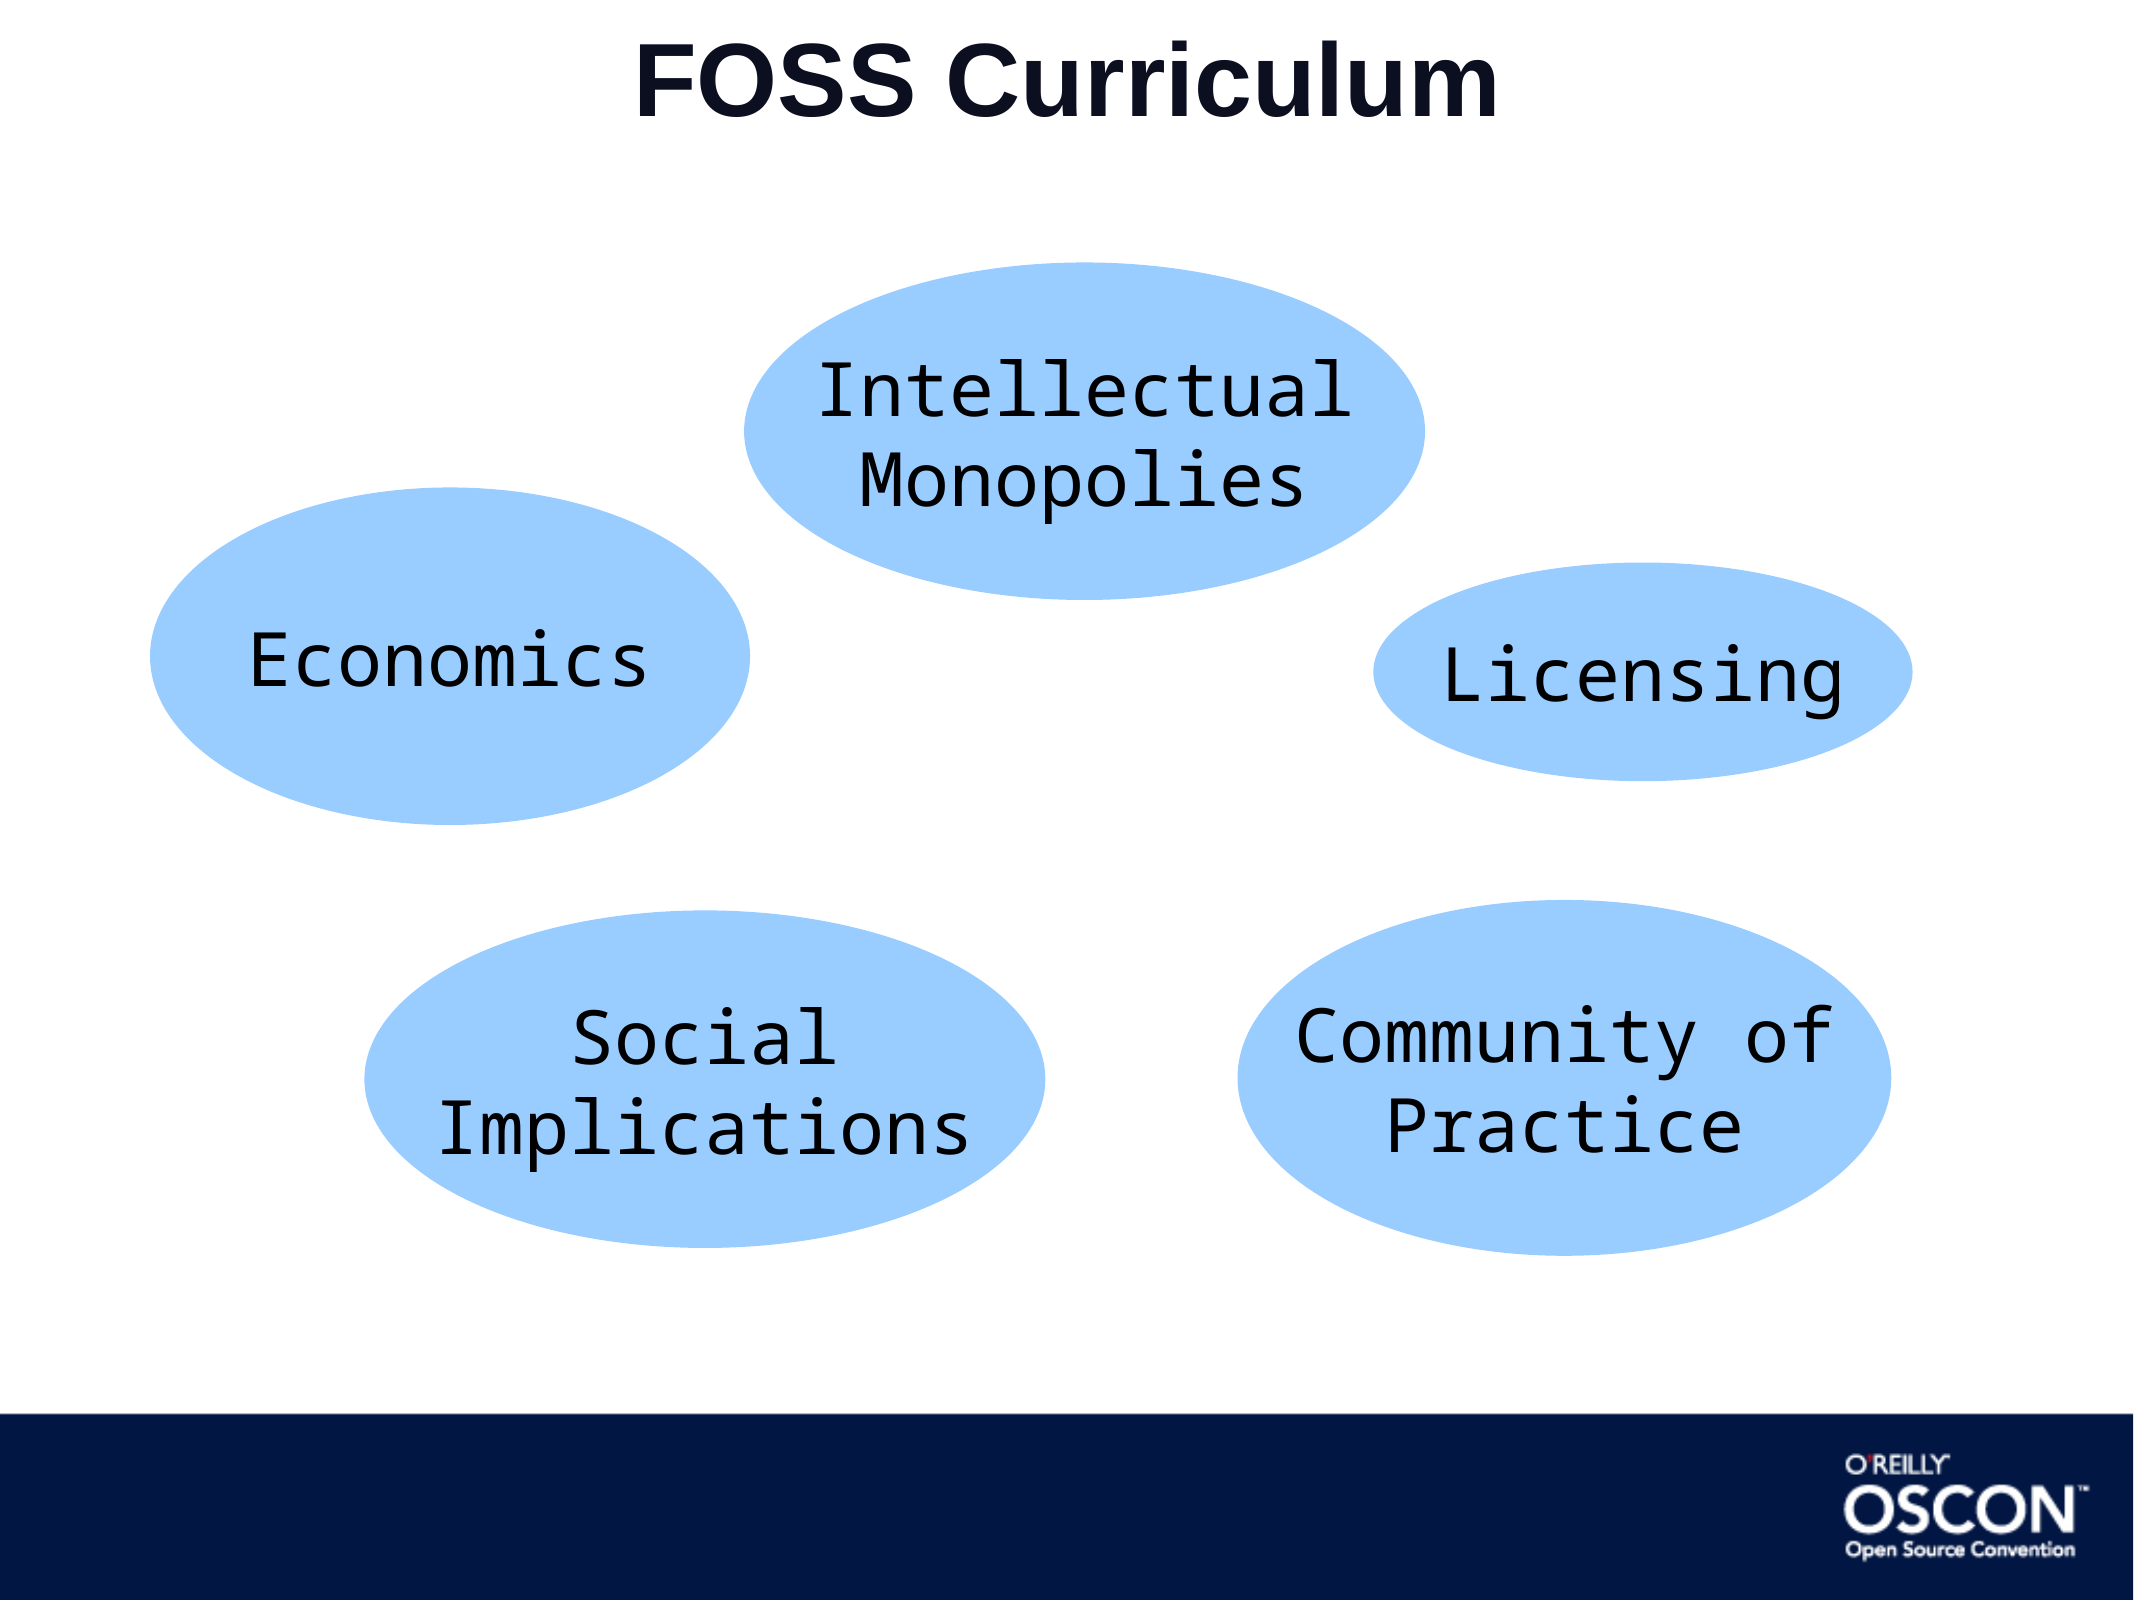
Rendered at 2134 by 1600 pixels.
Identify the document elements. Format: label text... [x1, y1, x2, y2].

text_box Social Implications [364, 910, 1046, 1248]
title FOSS Curriculum [41, 0, 2094, 159]
text_box Licensing [1373, 562, 1913, 782]
text_box Economics [150, 487, 751, 826]
text_box Intellectual Monopolies [744, 262, 1426, 601]
picture [0, 0, 2134, 1600]
text_box Community of Practice [1237, 899, 1892, 1256]
